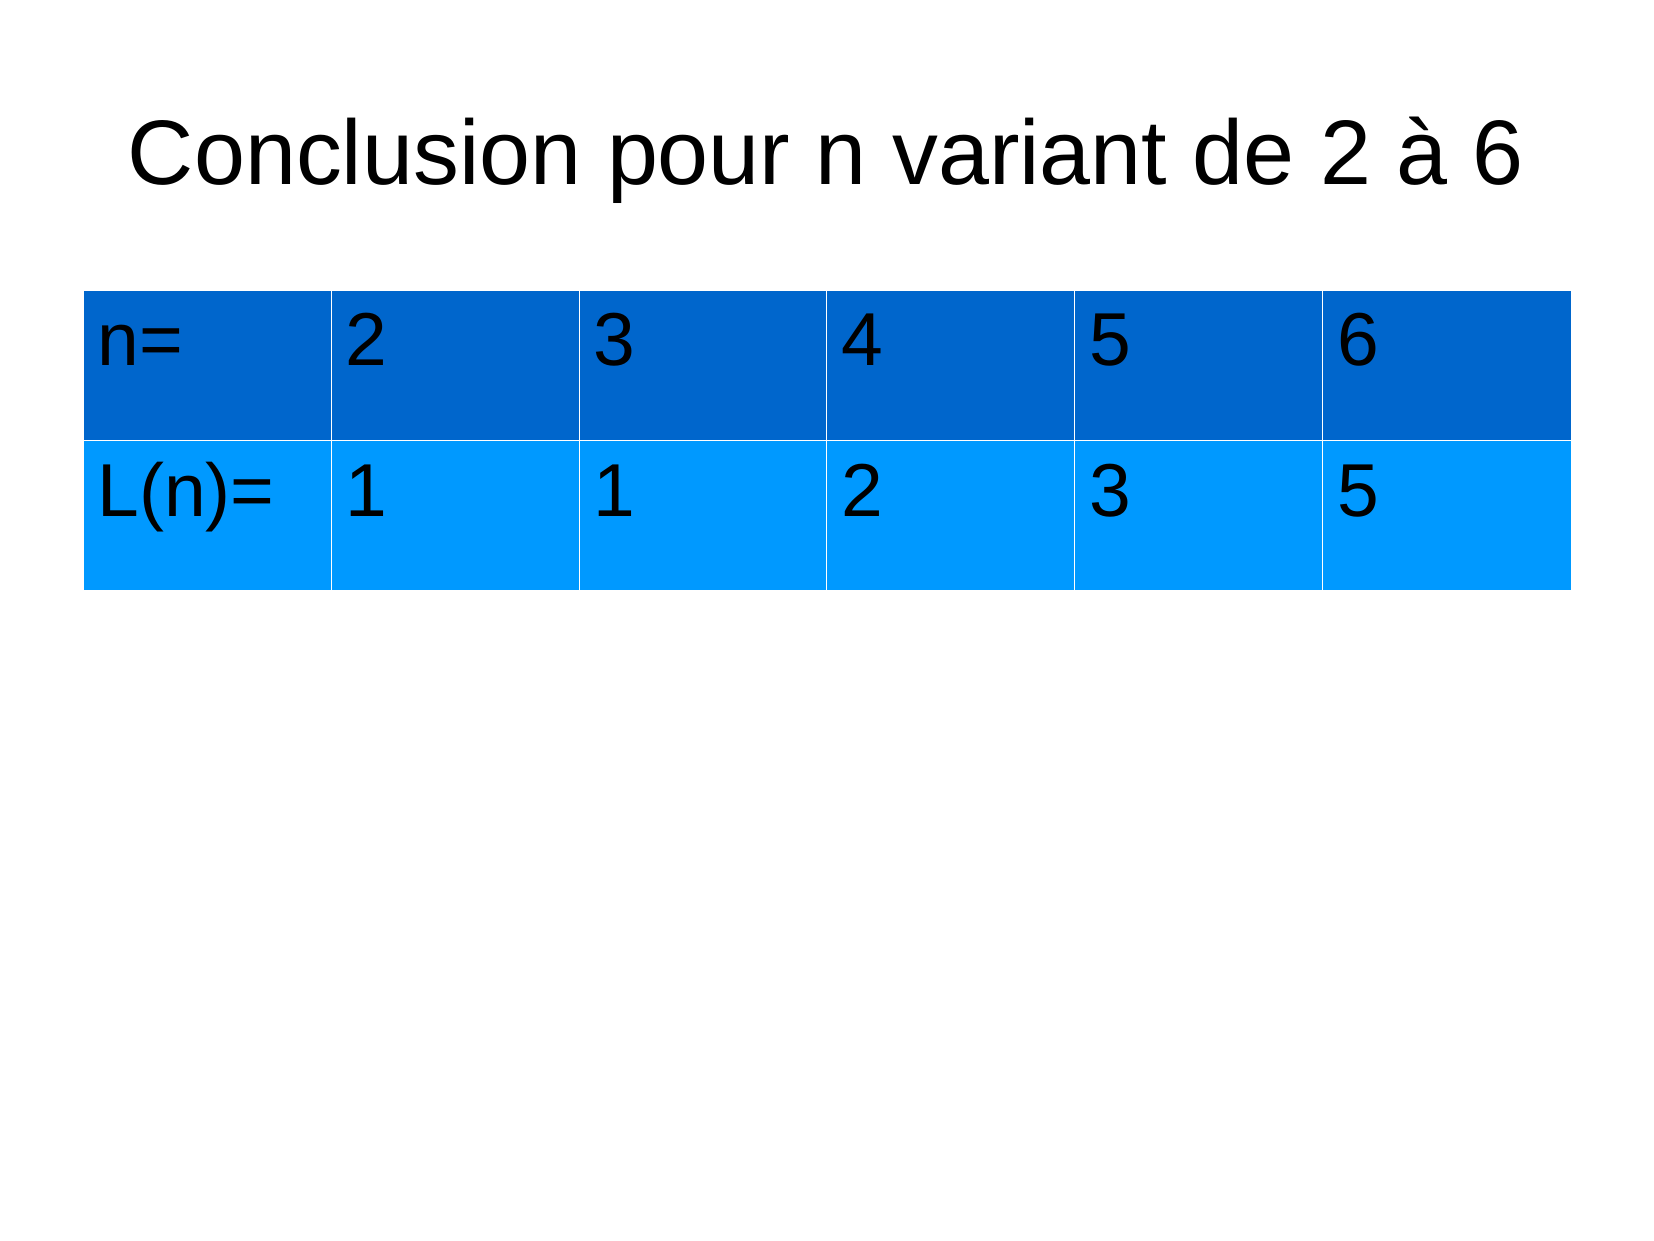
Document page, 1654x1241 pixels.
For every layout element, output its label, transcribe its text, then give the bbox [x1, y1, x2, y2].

table_header 6 [1323, 291, 1571, 440]
table_header 4 [827, 291, 1074, 440]
table_cell 1 [580, 441, 826, 590]
table_header n= [84, 291, 331, 440]
table_header 2 [332, 291, 579, 440]
table_cell 2 [827, 441, 1074, 590]
table_header 3 [580, 291, 826, 440]
table_cell 3 [1075, 441, 1322, 590]
table_cell L(n)= [84, 441, 331, 590]
table_cell 1 [332, 441, 579, 590]
title Conclusion pour n variant de 2 à 6 [82, 49, 1571, 257]
table_header 5 [1075, 291, 1322, 440]
table_cell 5 [1323, 441, 1571, 590]
